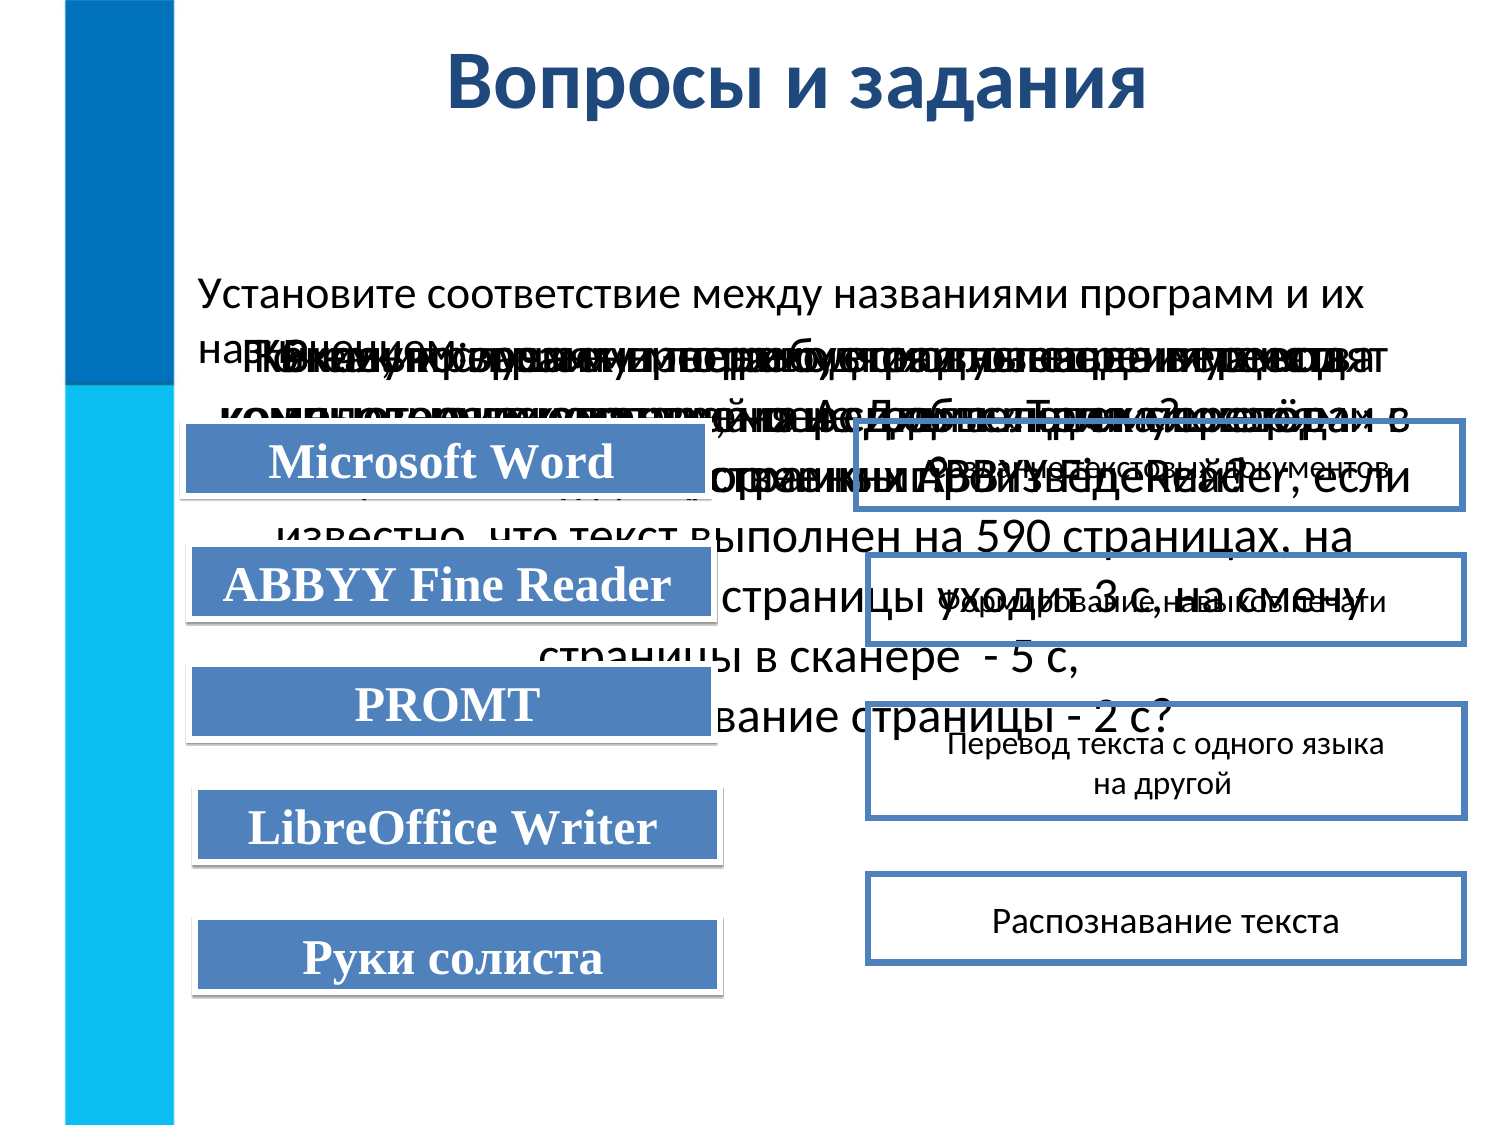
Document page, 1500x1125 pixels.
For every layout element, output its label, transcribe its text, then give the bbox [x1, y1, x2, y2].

text_box Распознавание текста [867, 873, 1465, 963]
picture [0, 0, 1500, 1125]
text_box Создание текстовых документов [856, 420, 1463, 510]
text_box Перевод текста с одного языка на другой [868, 704, 1465, 818]
text_box Сколько времени потребуется для ввода в память компьютера текста романа А. Дюма «Три мушкетёра» с помощью сканера и программы ABBYY FineReader, если известно, что текст выполнен на 590 страницах, на сканирование одной страницы уходит 3 с, на смену страницы в сканере - 5 с, на распознавание страницы - 2 с? [183, 510, 1447, 750]
text_box Руки солиста [194, 916, 721, 993]
text_box Microsoft Word [183, 420, 709, 497]
text_box Формирование навыков печати [867, 555, 1465, 644]
text_box LibreOffice Writer [194, 786, 721, 863]
text_box PROMT [188, 664, 715, 740]
text_box ABBYY Fine Reader [188, 543, 715, 619]
text_box Почему программы-переводчики успешно переводят деловые документы, но не годятся для перевода текстов художественных произведений? [183, 381, 1447, 510]
text_box Установите соответствие между названиями программ и их назначением: [183, 255, 1459, 381]
text_box Вопросы и задания [171, 30, 1425, 138]
